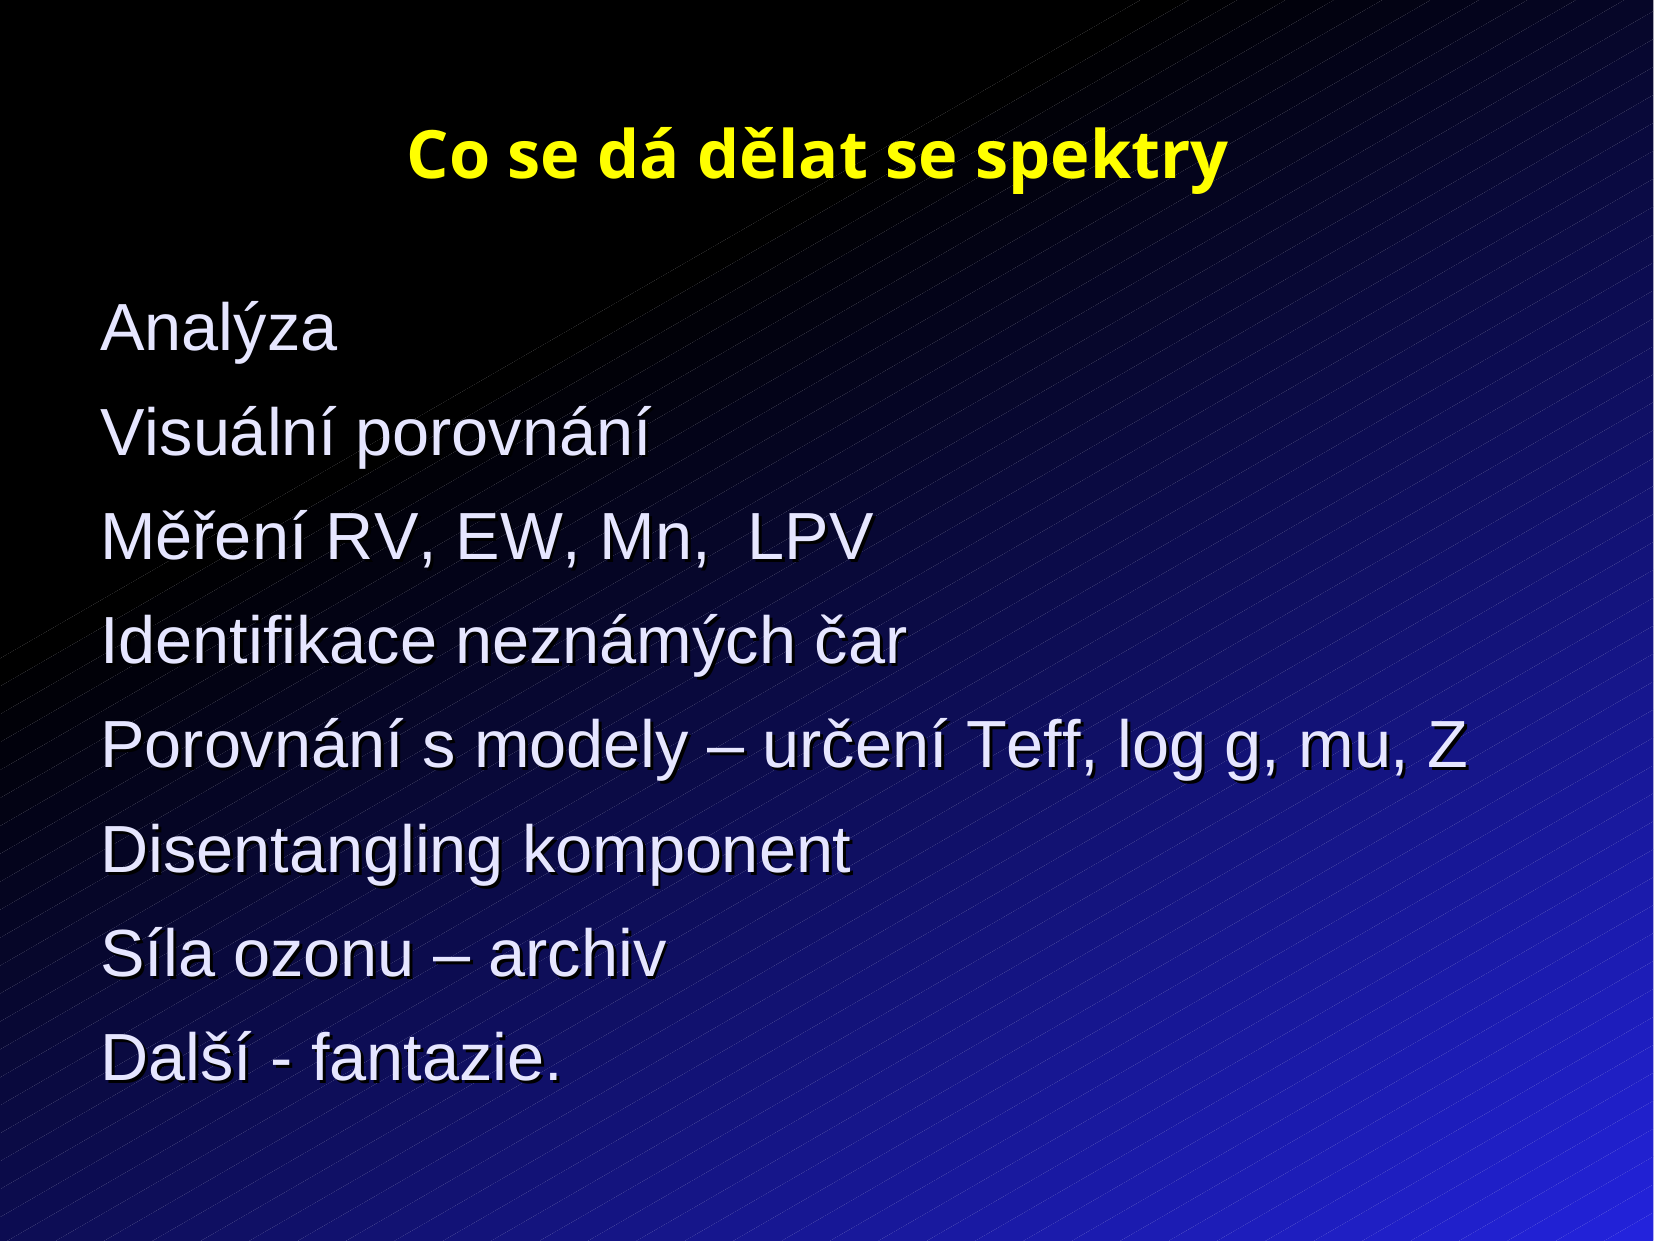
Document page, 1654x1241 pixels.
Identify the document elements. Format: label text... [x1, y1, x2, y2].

list Analýza Visuální porovnání Měření RV, EW, Mn, LPV Identifikace neznámých čar Porovnání s modely – určení Teff, log g, mu, Z Disentangling komponent Síla ozonu – archiv Další - fantazie. [82, 290, 1571, 1096]
title Co se dá dělat se spektry [82, 56, 1571, 250]
